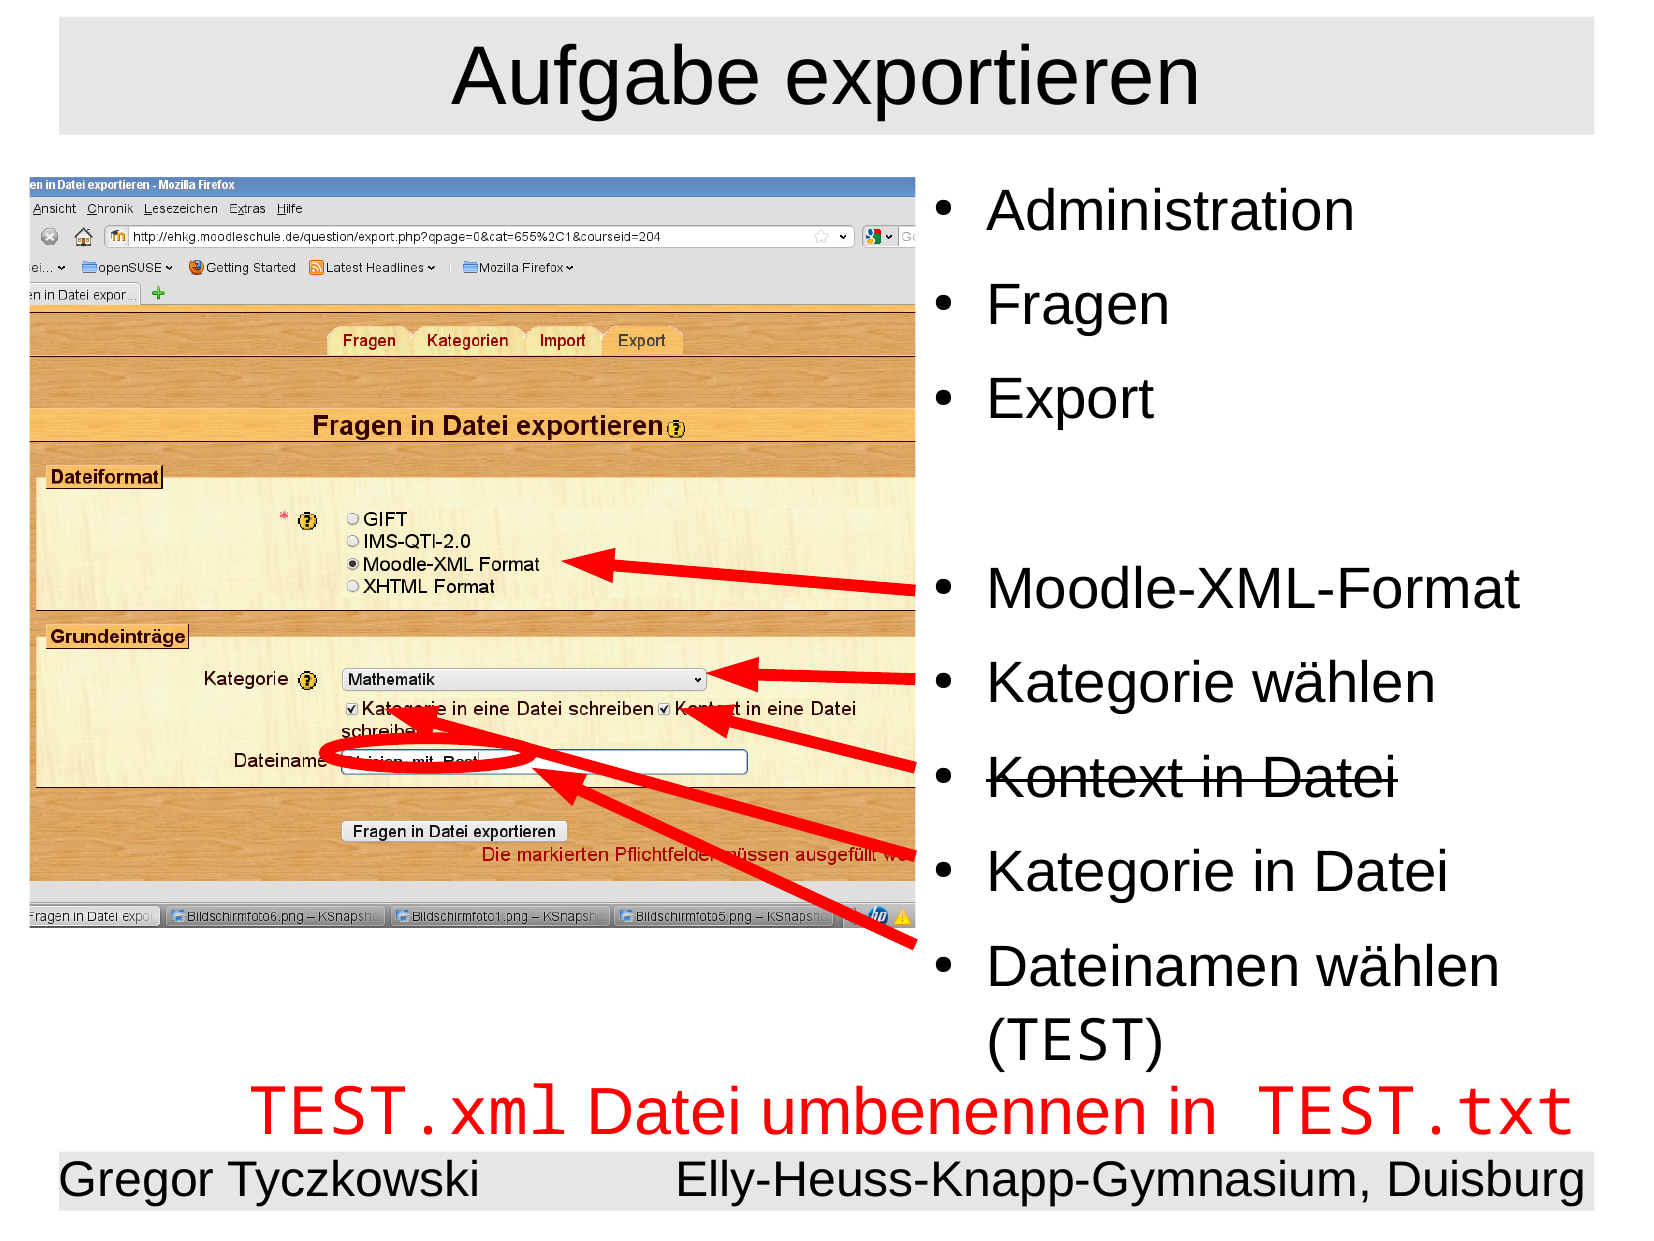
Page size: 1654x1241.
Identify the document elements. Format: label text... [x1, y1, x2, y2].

picture [338, 745, 518, 761]
list Administration Fragen Export Moodle-XML-Format Kategorie wählen Kontext in Datei Kategorie in Datei Dateinamen wählen (TEST) [915, 177, 1625, 1069]
title Aufgabe exportieren [59, 16, 1595, 135]
list TEST.xml Datei umbenennen in TEST.txt [177, 1062, 1595, 1143]
picture [29, 177, 915, 928]
list Gregor Tyczkowski Elly-Heuss-Knapp-Gymnasium, Duisburg [59, 1151, 1595, 1211]
